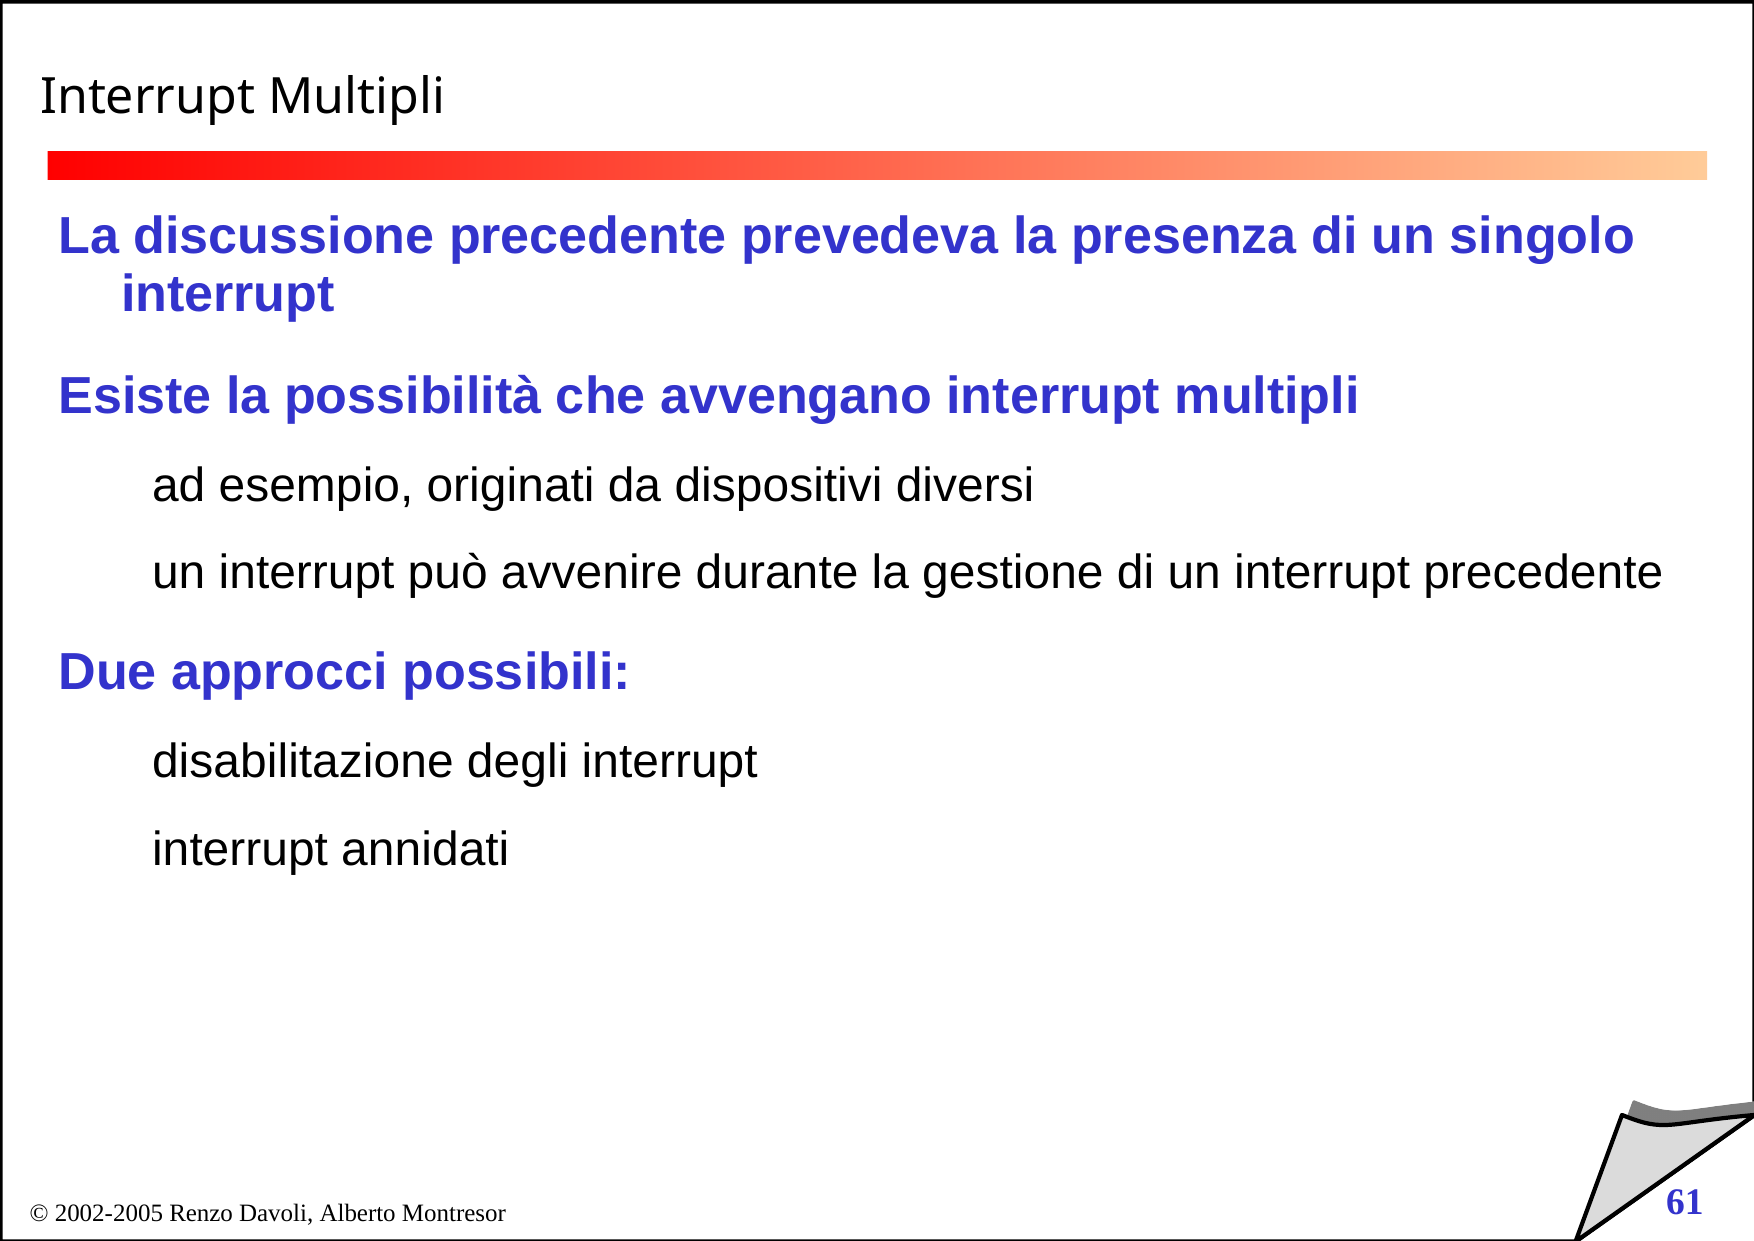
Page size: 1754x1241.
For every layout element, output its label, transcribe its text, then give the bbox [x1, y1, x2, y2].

list La discussione precedente prevedeva la presenza di un singolo interrupt Esiste la possibilità che avvengano interrupt multipli ad esempio, originati da dispositivi diversi un interrupt può avvenire durante la gestione di un interrupt precedente Due approcci possibili: disabilitazione degli interrupt interrupt annidati [58, 206, 1696, 967]
title Interrupt Multipli [40, 49, 1714, 144]
